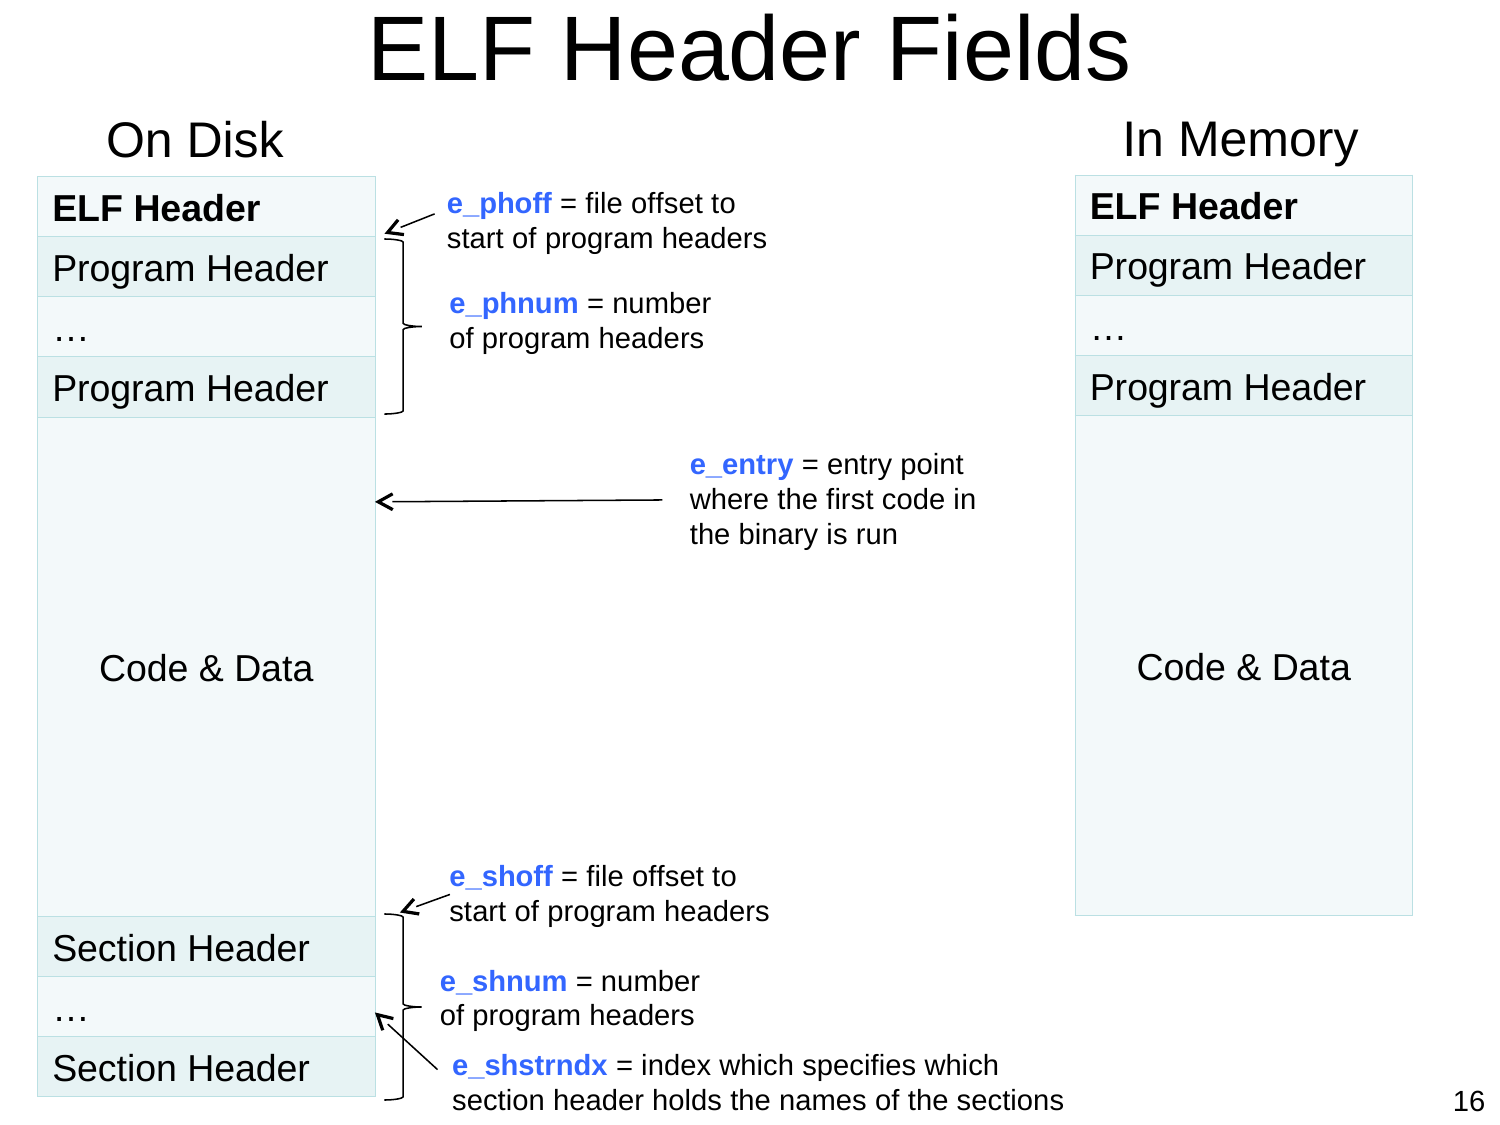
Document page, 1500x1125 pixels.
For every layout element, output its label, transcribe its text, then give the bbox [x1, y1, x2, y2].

table_cell … [38, 977, 375, 1036]
table_header ELF Header [38, 177, 375, 236]
text_box e_shnum = number of program headers [424, 954, 716, 1040]
title ELF Header Fields [0, 0, 1500, 138]
table_cell Code & Data [1076, 416, 1412, 915]
table_cell Section Header [38, 1037, 375, 1096]
text_box In Memory [1107, 99, 1374, 175]
text_box e_phoff = file offset to start of program headers [432, 176, 785, 262]
table_cell Program Header [1076, 236, 1412, 295]
text_box <number> [1187, 1074, 1500, 1125]
table_cell Program Header [38, 237, 375, 296]
text_box e_entry = entry point where the first code in the binary is run [674, 437, 994, 558]
table_cell Program Header [38, 357, 375, 417]
text_box On Disk [91, 99, 299, 176]
table_cell Section Header [38, 917, 375, 976]
table_header ELF Header [1076, 176, 1412, 235]
text_box e_shstrndx = index which specifies which section header holds the names of the sections [437, 1039, 1088, 1125]
table_cell Code & Data [38, 418, 375, 916]
table_cell … [38, 297, 375, 356]
text_box e_phnum = number of program headers [434, 276, 728, 362]
text_box e_shoff = file offset to start of program headers [434, 849, 788, 936]
table_cell Program Header [1076, 356, 1412, 415]
table_cell … [1076, 296, 1412, 355]
